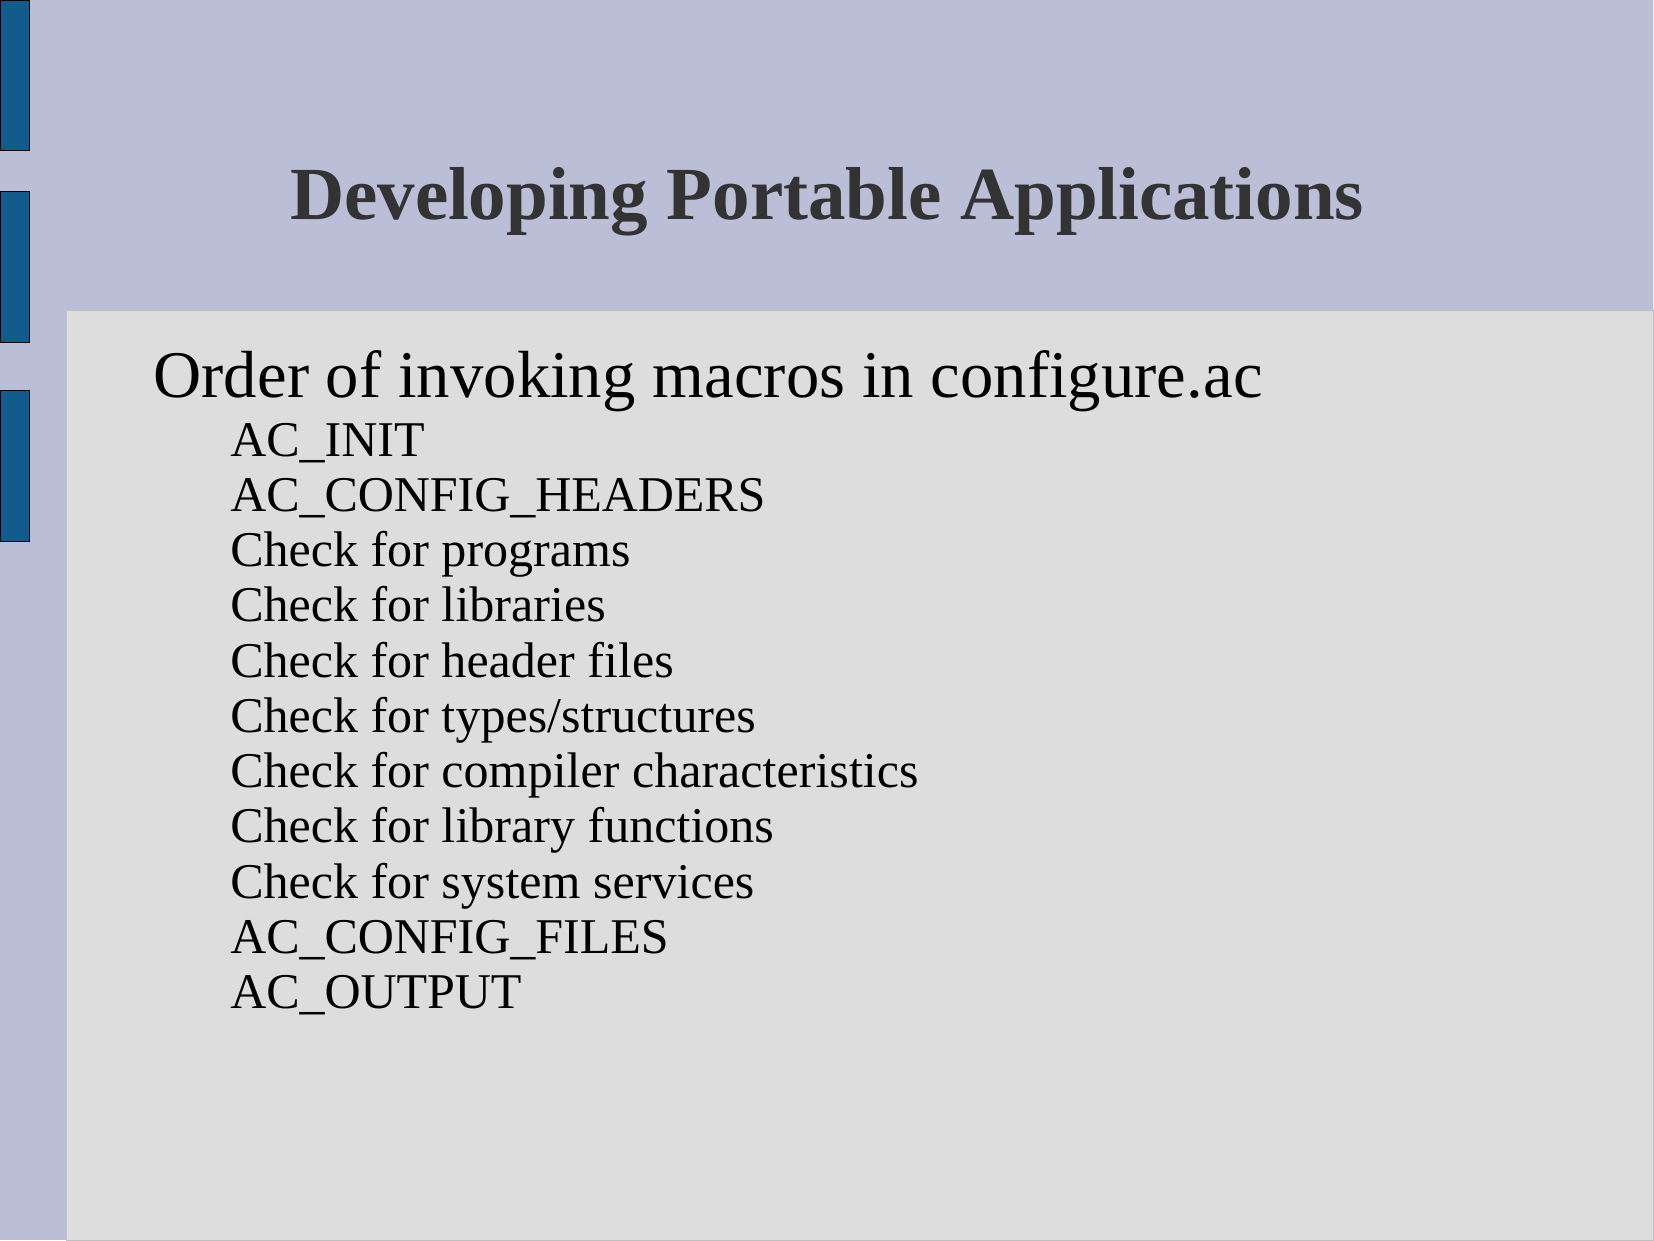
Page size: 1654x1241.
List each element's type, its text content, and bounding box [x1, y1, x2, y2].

list Order of invoking macros in configure.ac AC_INIT AC_CONFIG_HEADERS Check for programs Check for libraries Check for header files Check for types/structures Check for compiler characteristics Check for library functions Check for system services AC_CONFIG_FILES AC_OUTPUT [135, 337, 1576, 1193]
title Developing Portable Applications [121, 91, 1534, 299]
